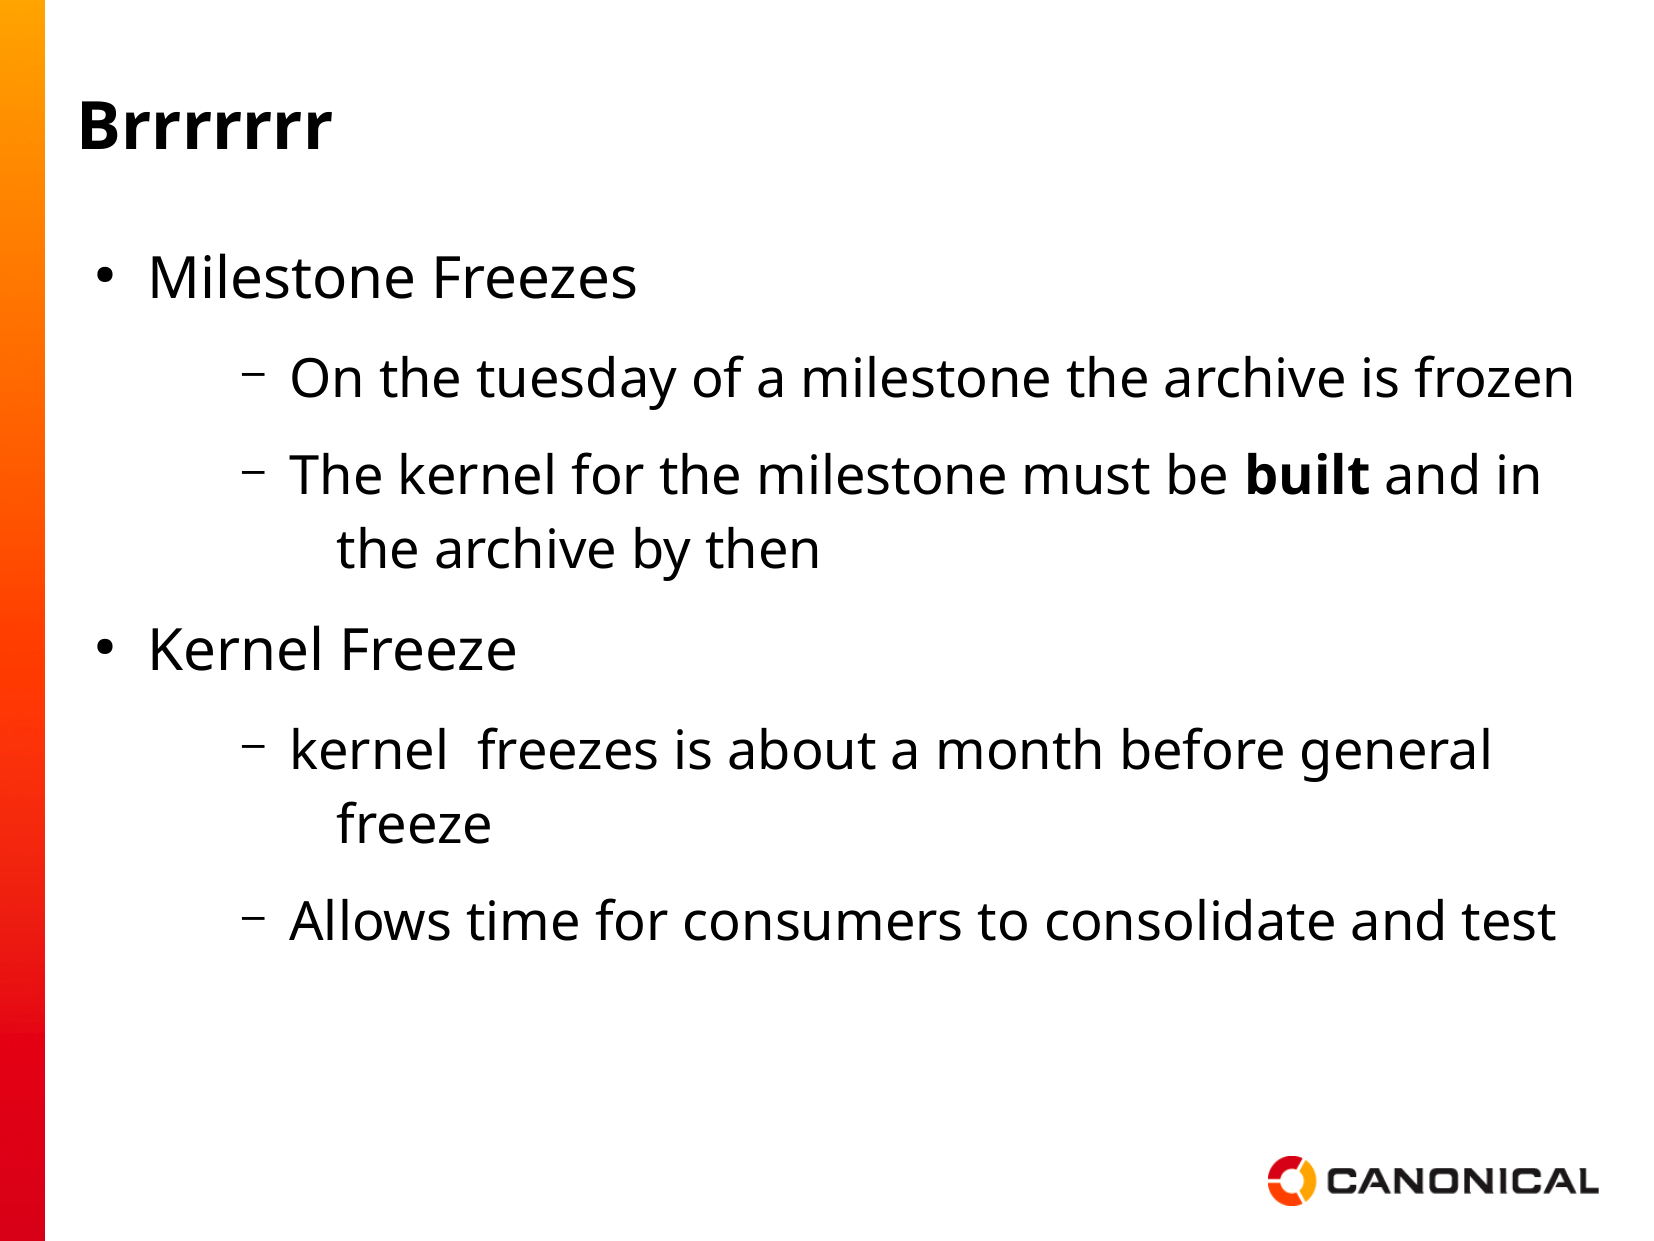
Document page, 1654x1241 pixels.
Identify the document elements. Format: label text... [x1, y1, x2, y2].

title Brrrrrrr [76, 40, 1589, 207]
picture [1268, 1156, 1599, 1206]
picture [0, 0, 45, 1241]
list Milestone Freezes On the tuesday of a milestone the archive is frozen The kernel for the milestone must be built and in the archive by then Kernel Freeze kernel freezes is about a month before general freeze Allows time for consumers to consolidate and test [76, 236, 1589, 1055]
